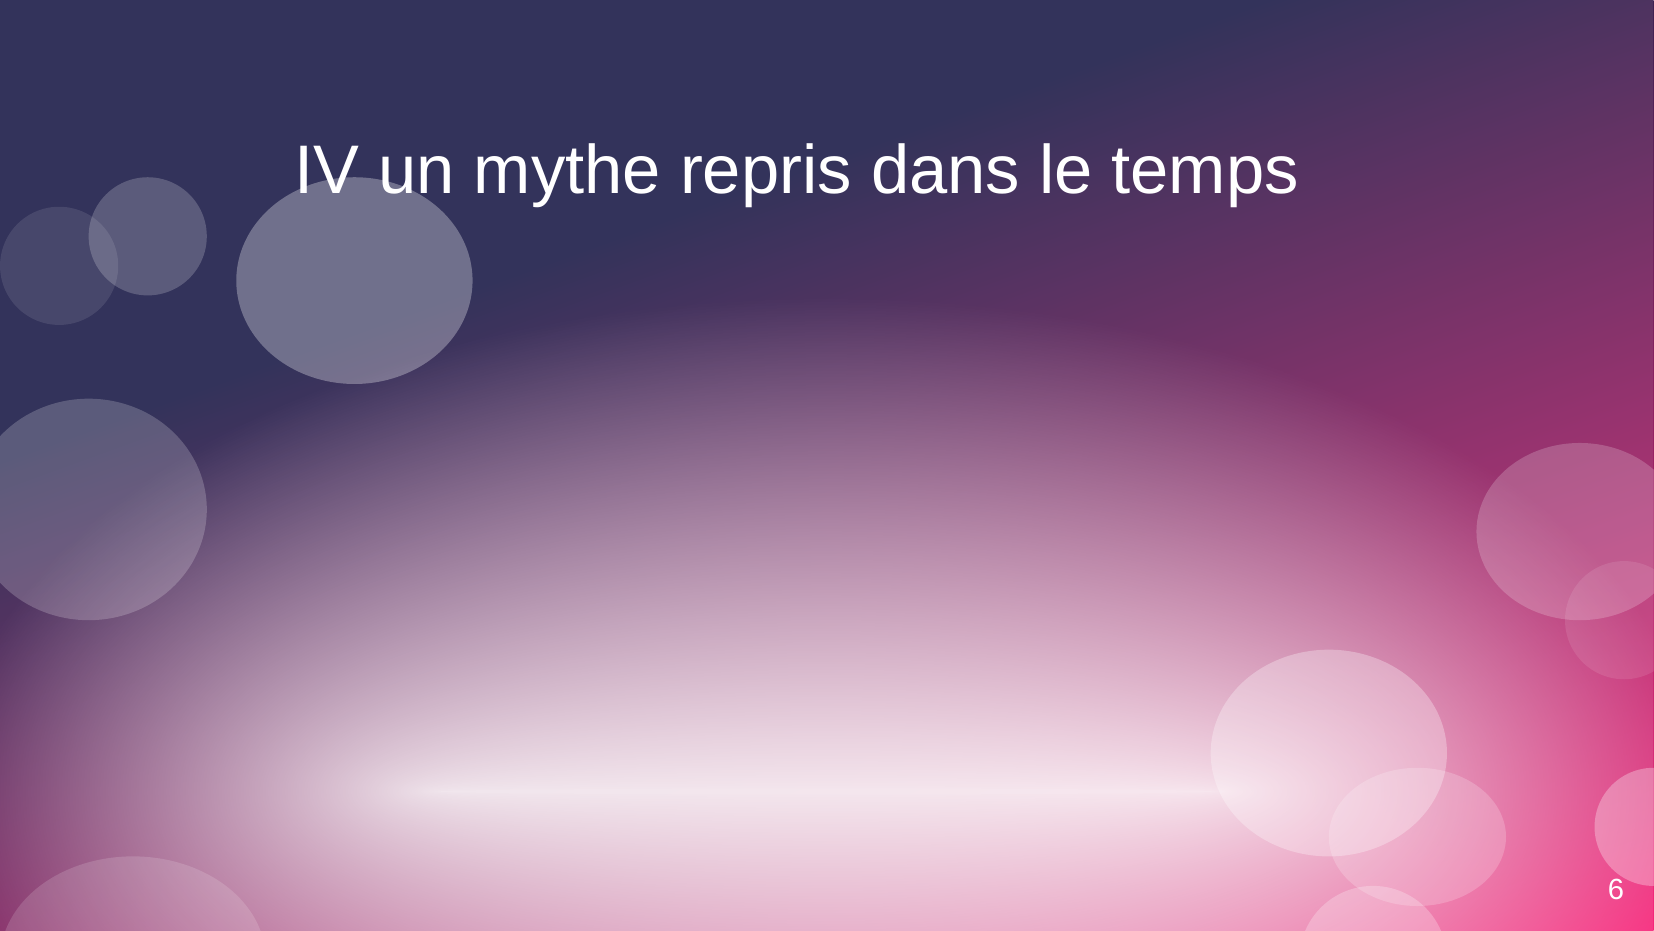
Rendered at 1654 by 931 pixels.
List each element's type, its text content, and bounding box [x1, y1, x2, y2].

list [88, 236, 1565, 857]
title IV un mythe repris dans le temps [59, 88, 1536, 251]
